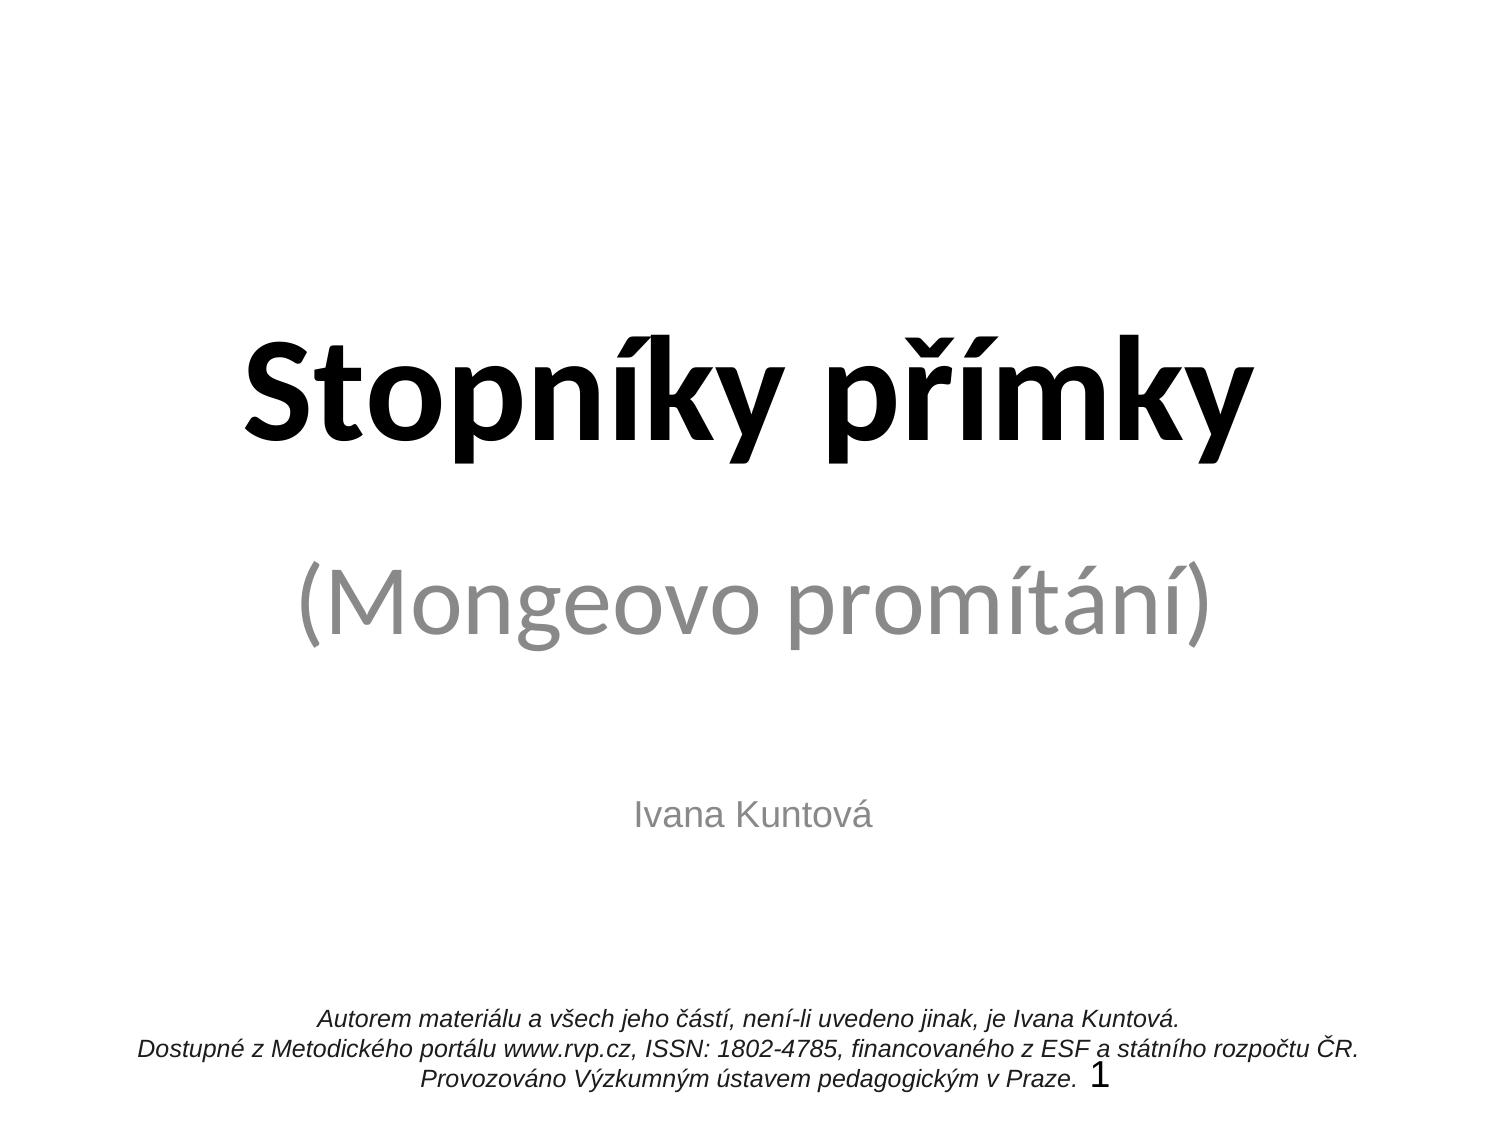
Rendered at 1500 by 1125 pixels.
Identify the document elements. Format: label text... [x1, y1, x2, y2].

text_box Autorem materiálu a všech jeho částí, není-li uvedeno jinak, je Ivana Kuntová. Dostupné z Metodického portálu www.rvp.cz, ISSN: 1802-4785, financovaného z ESF a státního rozpočtu ČR. Provozováno Výzkumným ústavem pedagogickým v Praze. [0, 994, 1500, 1125]
title Stopníky přímky [112, 282, 1388, 658]
text_box Ivana Kuntová [618, 782, 903, 843]
text_box (Mongeovo promítání) [230, 527, 1281, 705]
